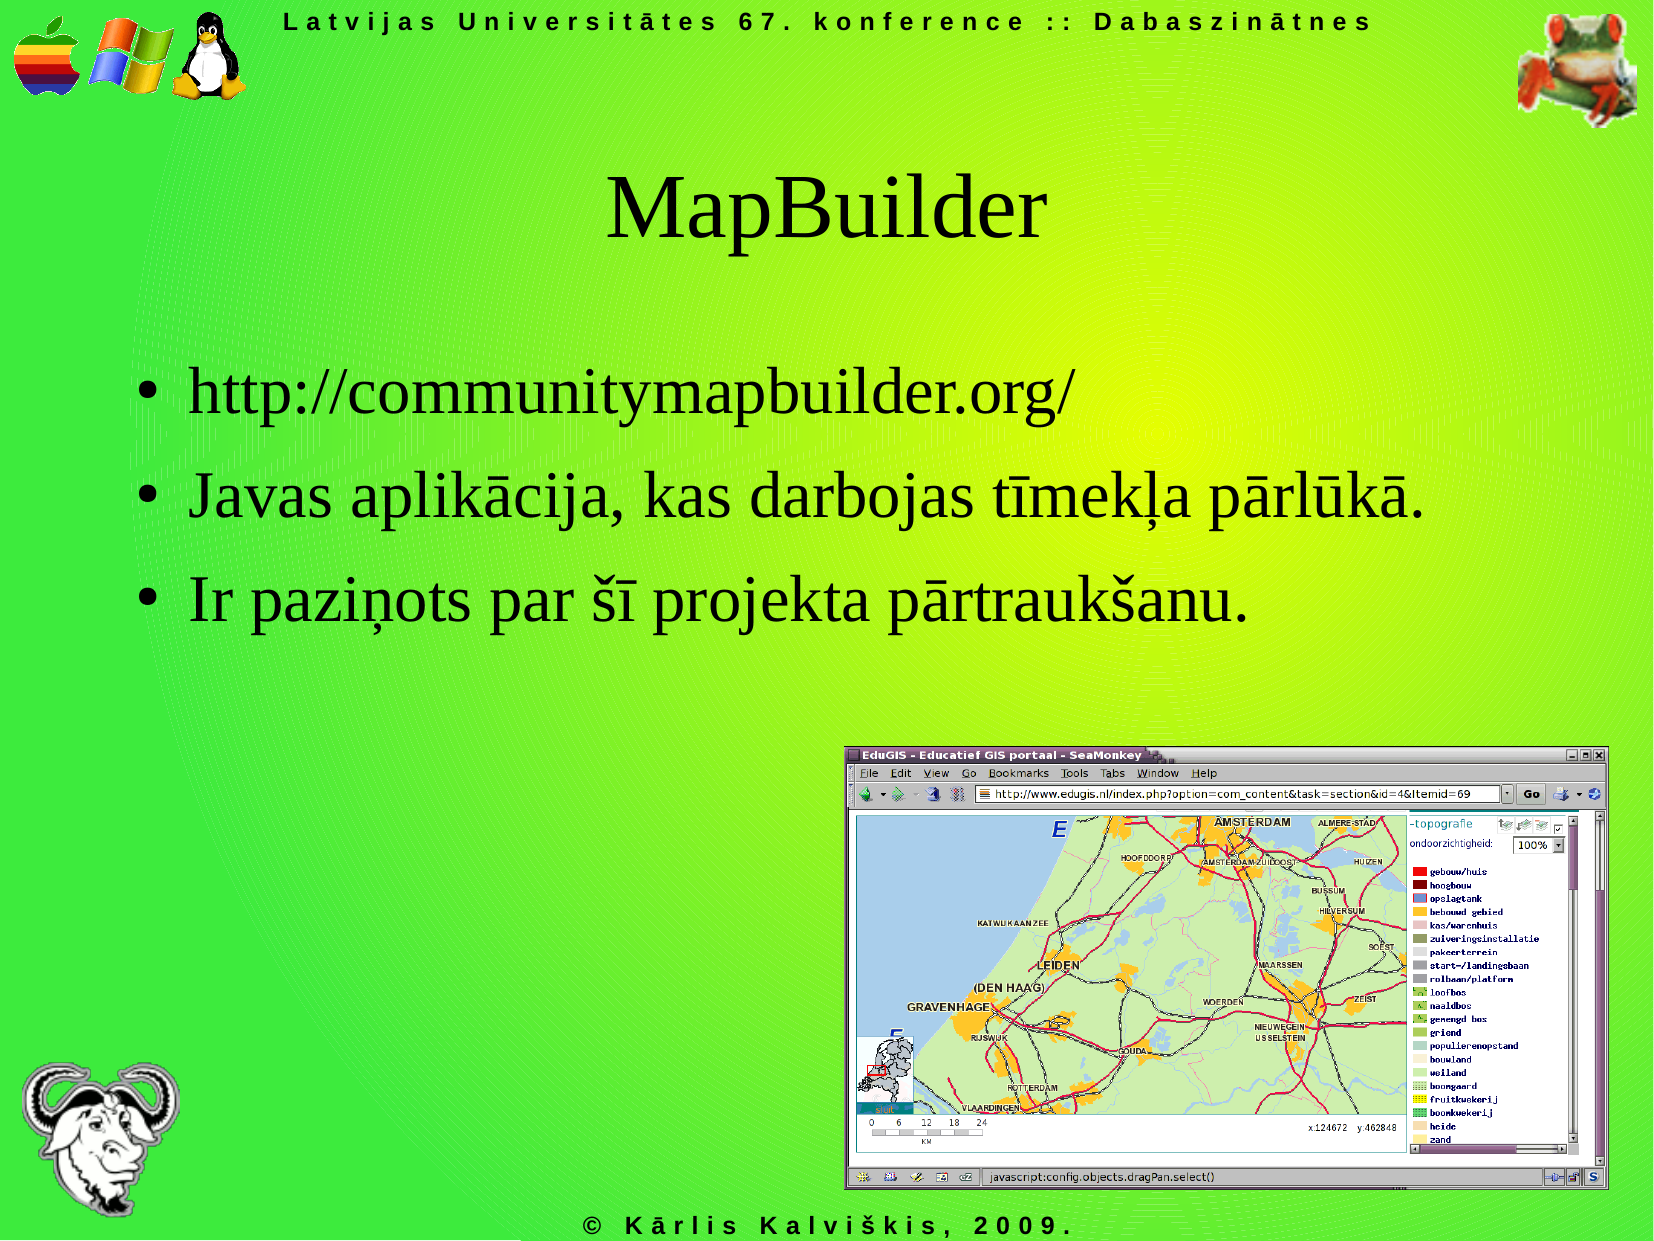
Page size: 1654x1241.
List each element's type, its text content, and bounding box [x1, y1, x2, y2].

picture [88, 12, 246, 94]
picture [22, 1058, 180, 1224]
picture [1518, 14, 1637, 128]
list http://communitymapbuilder.org/ Javas aplikācija, kas darbojas tīmekļa pārlūkā. Ir paziņots par šī projekta pārtraukšanu. [118, 354, 1536, 1182]
picture [14, 16, 80, 96]
title MapBuilder [118, 88, 1536, 325]
picture [844, 746, 1609, 1190]
